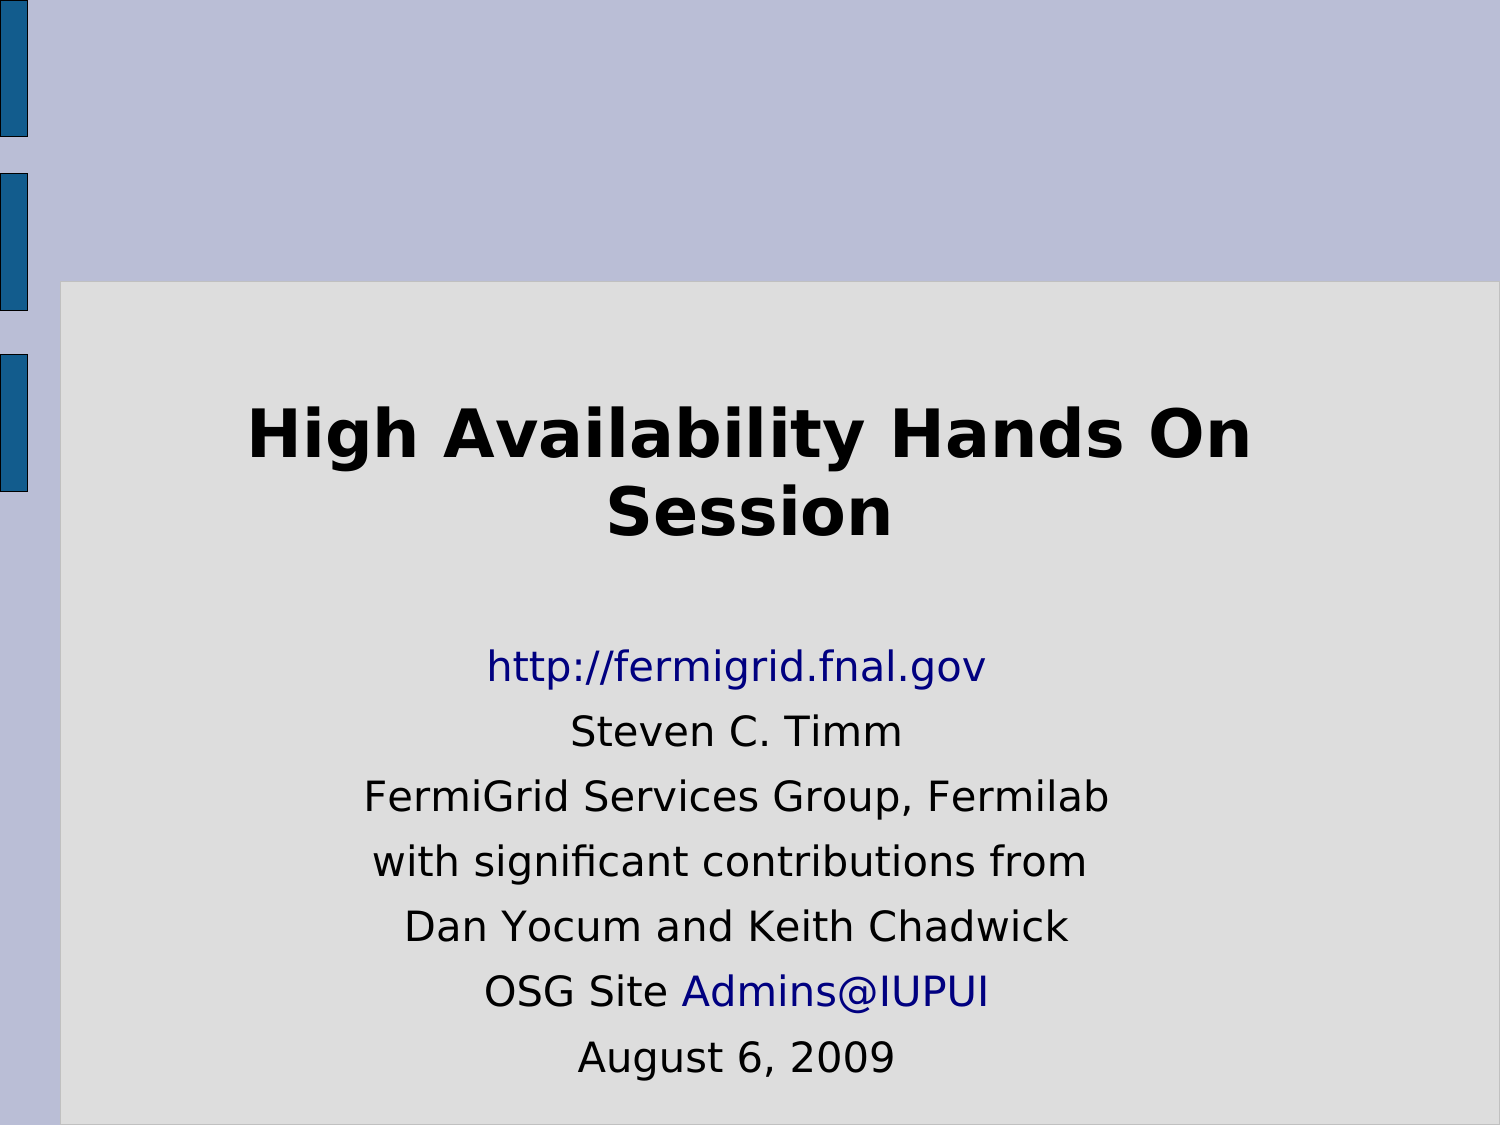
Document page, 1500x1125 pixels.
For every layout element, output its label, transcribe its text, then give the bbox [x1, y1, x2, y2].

title High Availability Hands On Session [112, 329, 1388, 618]
subtitle http://fermigrid.fnal.gov Steven C. Timm FermiGrid Services Group, Fermilab with significant contributions from Dan Yocum and Keith Chadwick OSG Site Admins@IUPUI August 6, 2009 [0, 634, 1500, 1125]
